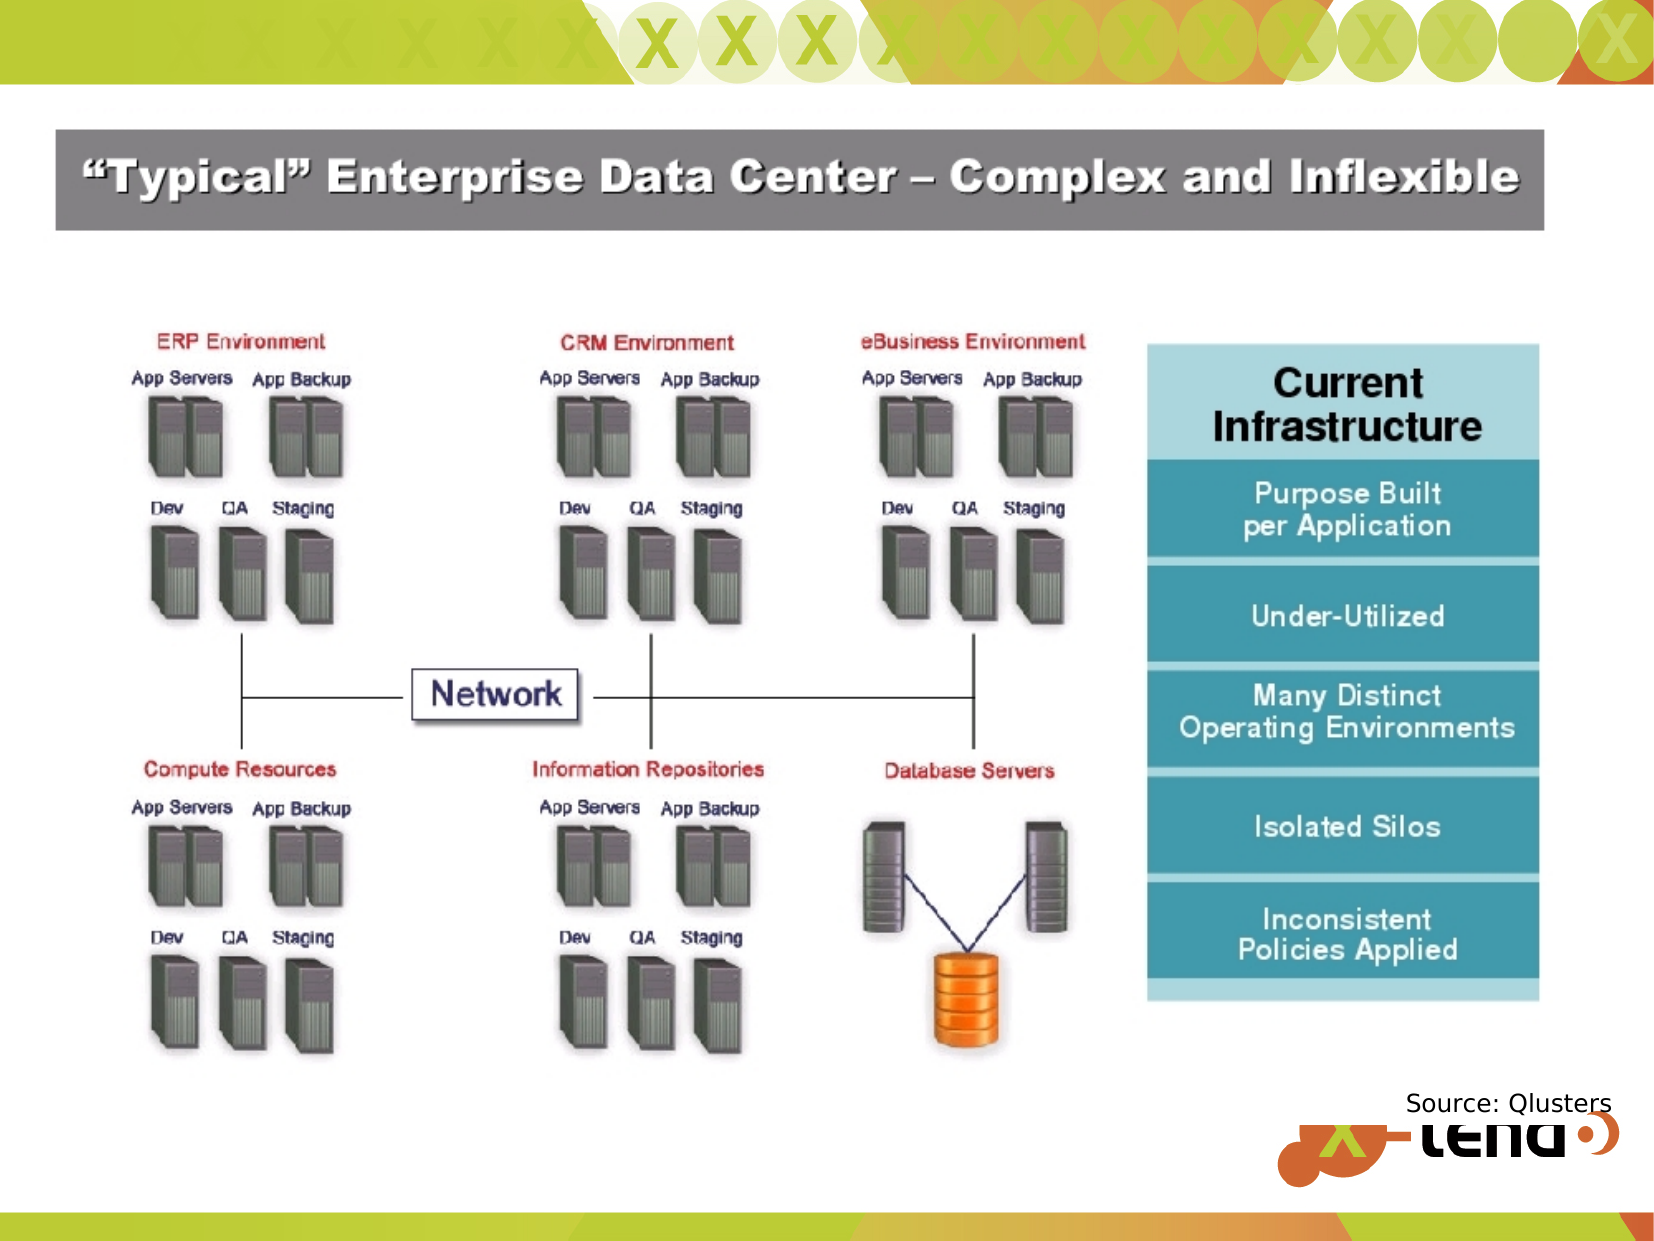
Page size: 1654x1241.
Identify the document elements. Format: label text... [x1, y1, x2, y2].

picture [0, 0, 1654, 1241]
text_box Source: Qlusters [1405, 1089, 1613, 1119]
